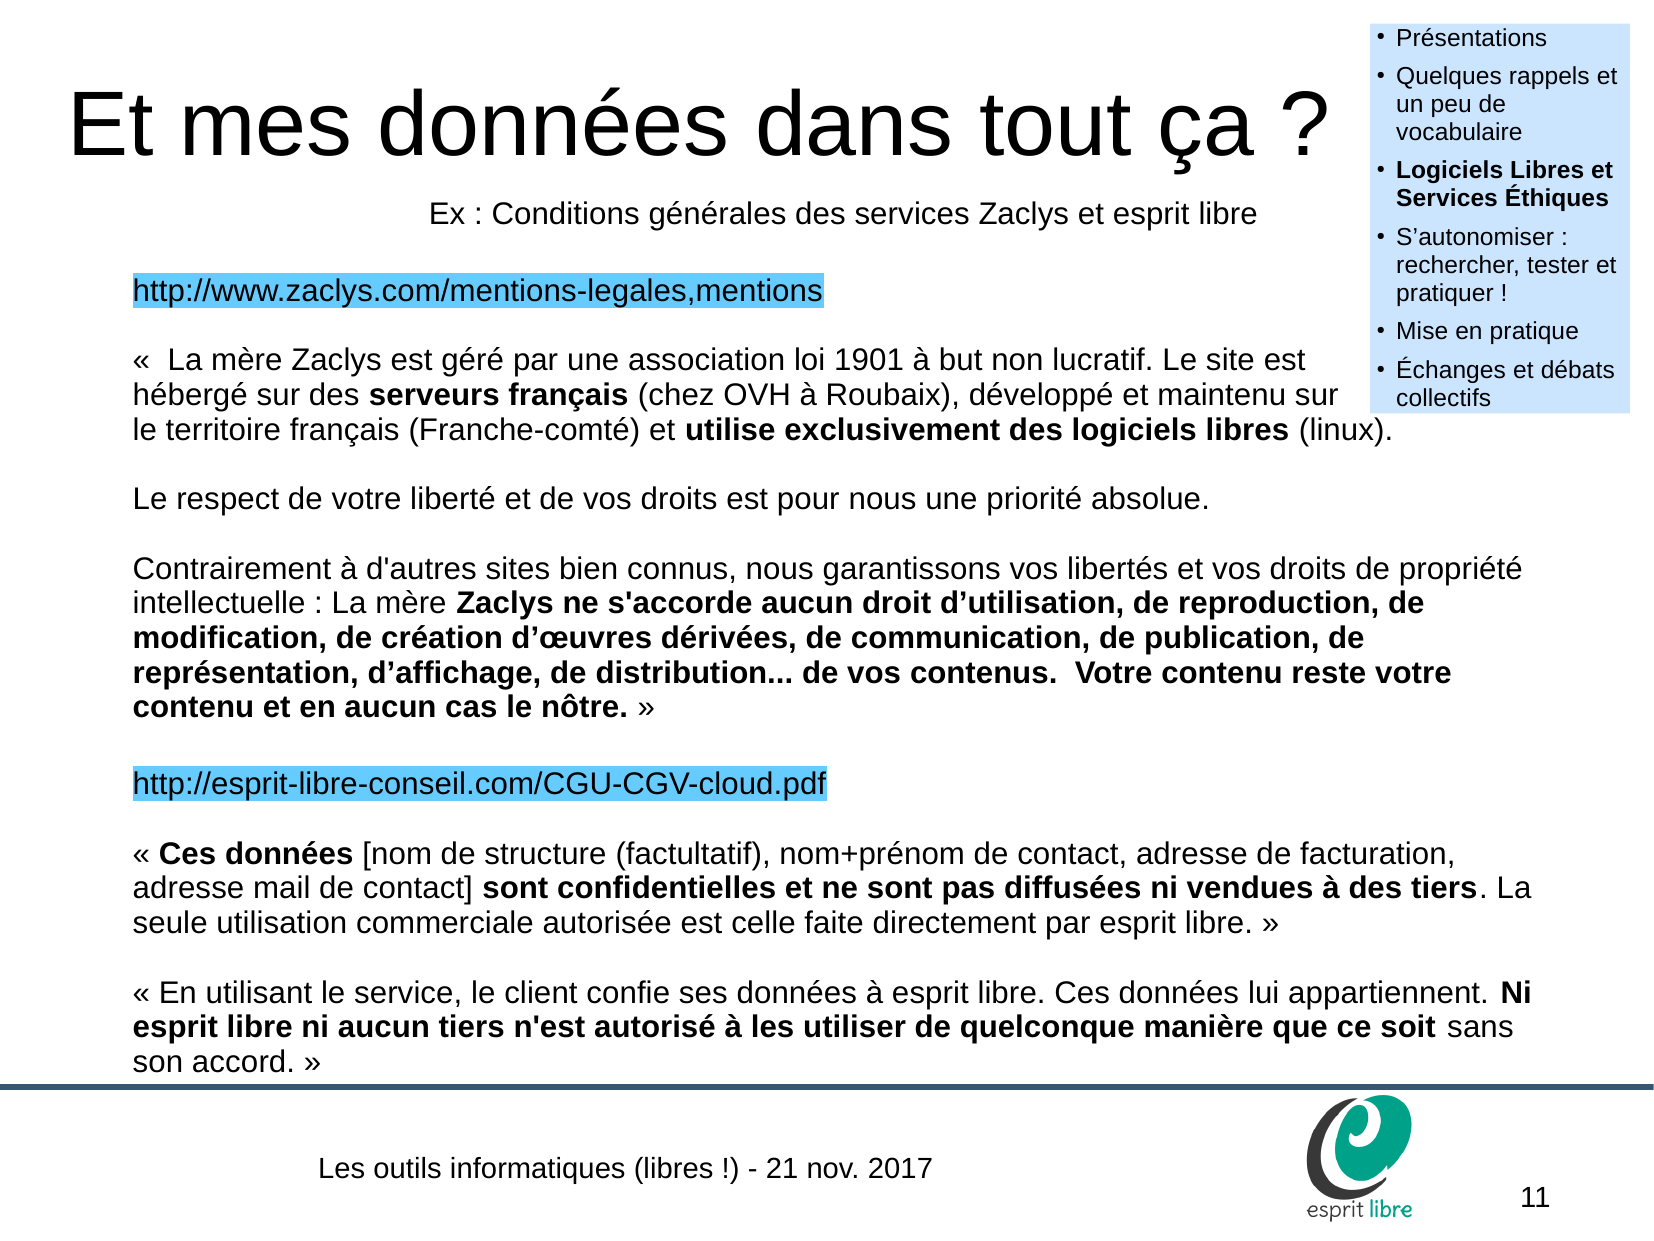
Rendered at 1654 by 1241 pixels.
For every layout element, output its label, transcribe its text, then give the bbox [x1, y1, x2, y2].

title Et mes données dans tout ça ? [5, 19, 1394, 227]
list Présentations Quelques rappels et un peu de vocabulaire Logiciels Libres et Services Éthiques S’autonomiser : rechercher, tester et pratiquer ! Mise en pratique Échanges et débats collectifs [1370, 23, 1630, 414]
picture [1293, 1092, 1424, 1223]
text_box Ex : Conditions générales des services Zaclys et esprit libre http://www.zaclys.com/mentions-legales,mentions « La mère Zaclys est géré par une association loi 1901 à but non lucratif. Le site est hébergé sur des serveurs français (chez OVH à Roubaix), développé et maintenu sur le territoire français (Franche-comté) et utilise exclusivement des logiciels libres (linux). Le respect de votre liberté et de vos droits est pour nous une priorité absolue. Contrairement à d'autres sites bien connus, nous garantissons vos libertés et vos droits de propriété intellectuelle : La mère Zaclys ne s'accorde aucun droit d’utilisation, de reproduction, de modification, de création d’œuvres dérivées, de communication, de publication, de représentation, d’affichage, de distribution... de vos contenus. Votre contenu reste votre contenu et en aucun cas le nôtre. » http://esprit-libre-conseil.com/CGU-CGV-cloud.pdf « Ces données [nom de structure (factultatif), nom+prénom de contact, adresse de facturation, adresse mail de contact] sont confidentielles et ne sont pas diffusées ni vendues à des tiers. La seule utilisation commerciale autorisée est celle faite directement par esprit libre. » « En utilisant le service, le client confie ses données à esprit libre. Ces données lui appartiennent. Ni esprit libre ni aucun tiers n'est autorisé à les utiliser de quelconque manière que ce soit sans son accord. » [82, 227, 1571, 1087]
